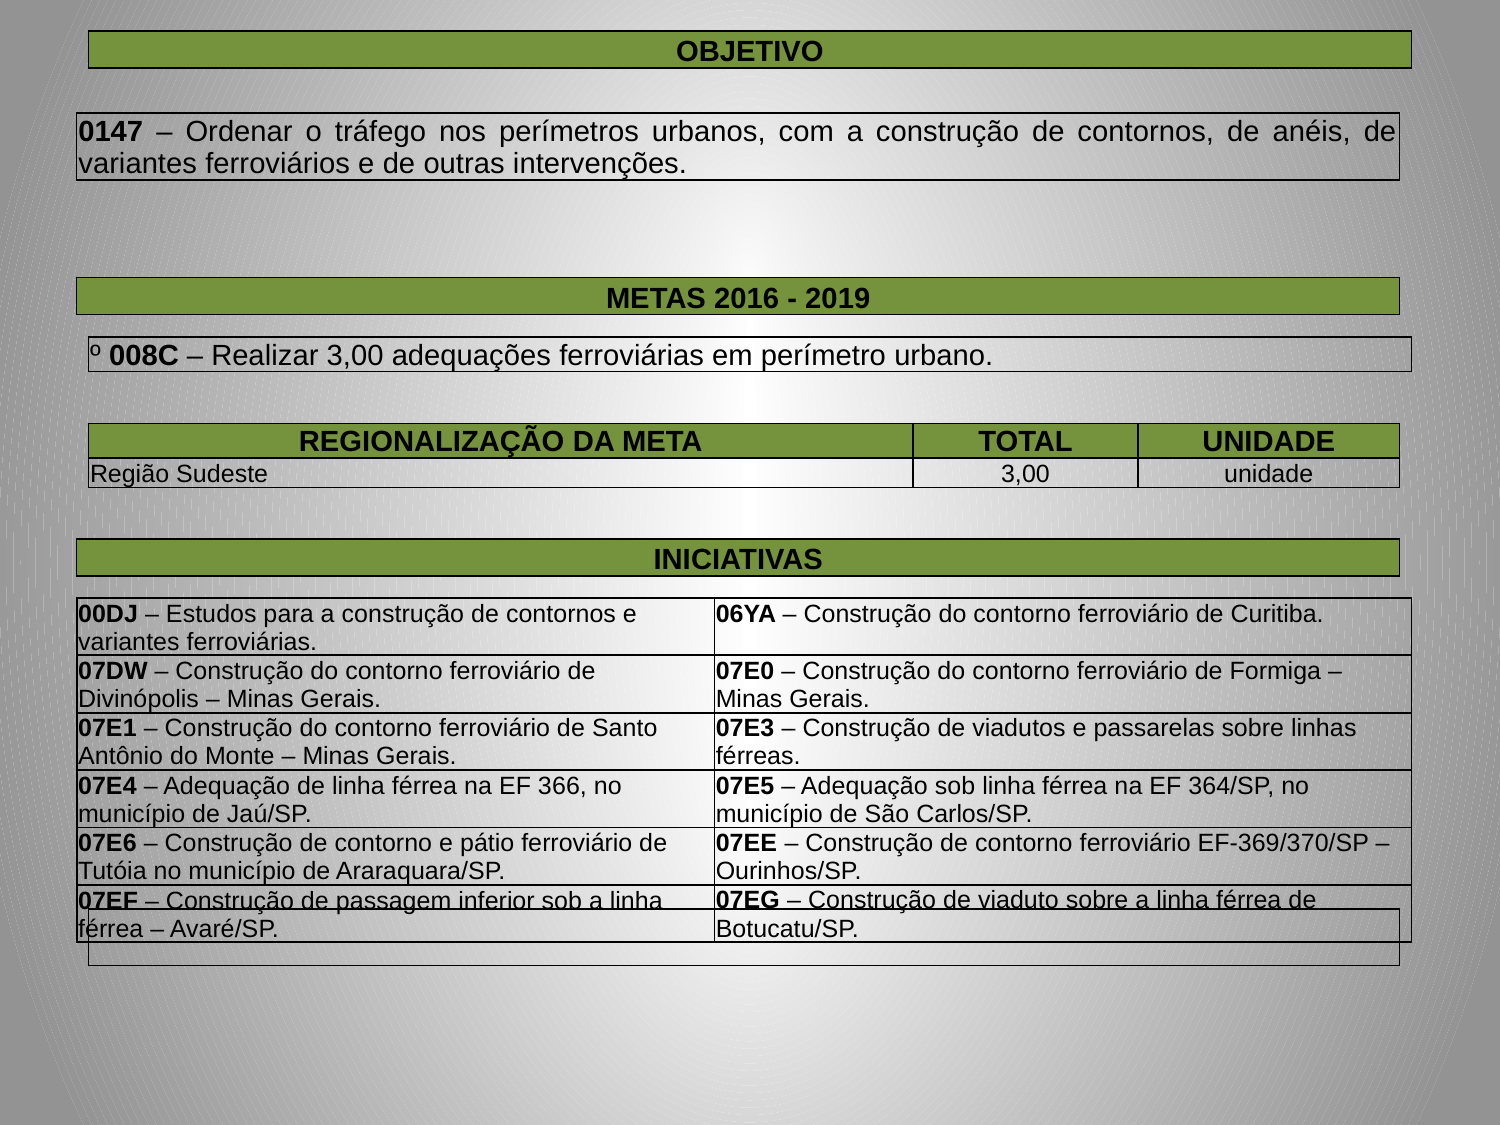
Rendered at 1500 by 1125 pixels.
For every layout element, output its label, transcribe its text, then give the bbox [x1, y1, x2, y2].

table_cell 07EF – Construção de passagem inferior sob a linha férrea – Avaré/SP. [78, 886, 714, 941]
table_cell 07EG – Construção de viaduto sobre a linha férrea de Botucatu/SP. [715, 886, 1411, 941]
table_header 00DJ – Estudos para a construção de contornos e variantes ferroviárias. [78, 599, 714, 654]
table_cell 07E3 – Construção de viadutos e passarelas sobre linhas férreas. [715, 714, 1411, 769]
table_cell 07EE – Construção de contorno ferroviário EF-369/370/SP – Ourinhos/SP. [715, 828, 1411, 884]
table_header INICIATIVAS [77, 540, 1399, 575]
table_header TOTAL [914, 424, 1137, 457]
table_header UNIDADE [1139, 424, 1399, 457]
table_header º 008C – Realizar 3,00 adequações ferroviárias em perímetro urbano. [89, 338, 1411, 371]
table_header [89, 943, 1399, 965]
table_header OBJETIVO [89, 32, 1411, 67]
table_cell 07DW – Construção do contorno ferroviário de Divinópolis – Minas Gerais. [78, 656, 714, 712]
table_header 0147 – Ordenar o tráfego nos perímetros urbanos, com a construção de contornos, de anéis, de variantes ferroviários e de outras intervenções. [77, 114, 1399, 179]
table_header METAS 2016 - 2019 [77, 278, 1399, 314]
table_cell 07E1 – Construção do contorno ferroviário de Santo Antônio do Monte – Minas Gerais. [78, 714, 714, 769]
table_cell 3,00 [914, 459, 1137, 487]
table_header REGIONALIZAÇÃO DA META [89, 424, 912, 457]
table_cell unidade [1139, 459, 1399, 487]
table_cell 07E4 – Adequação de linha férrea na EF 366, no município de Jaú/SP. [78, 771, 714, 827]
table_cell 07E5 – Adequação sob linha férrea na EF 364/SP, no município de São Carlos/SP. [715, 771, 1411, 827]
table_cell 07E0 – Construção do contorno ferroviário de Formiga – Minas Gerais. [715, 656, 1411, 712]
table_cell Região Sudeste [89, 459, 912, 487]
table_cell 07E6 – Construção de contorno e pátio ferroviário de Tutóia no município de Araraquara/SP. [78, 828, 714, 884]
table_header 06YA – Construção do contorno ferroviário de Curitiba. [715, 599, 1411, 654]
